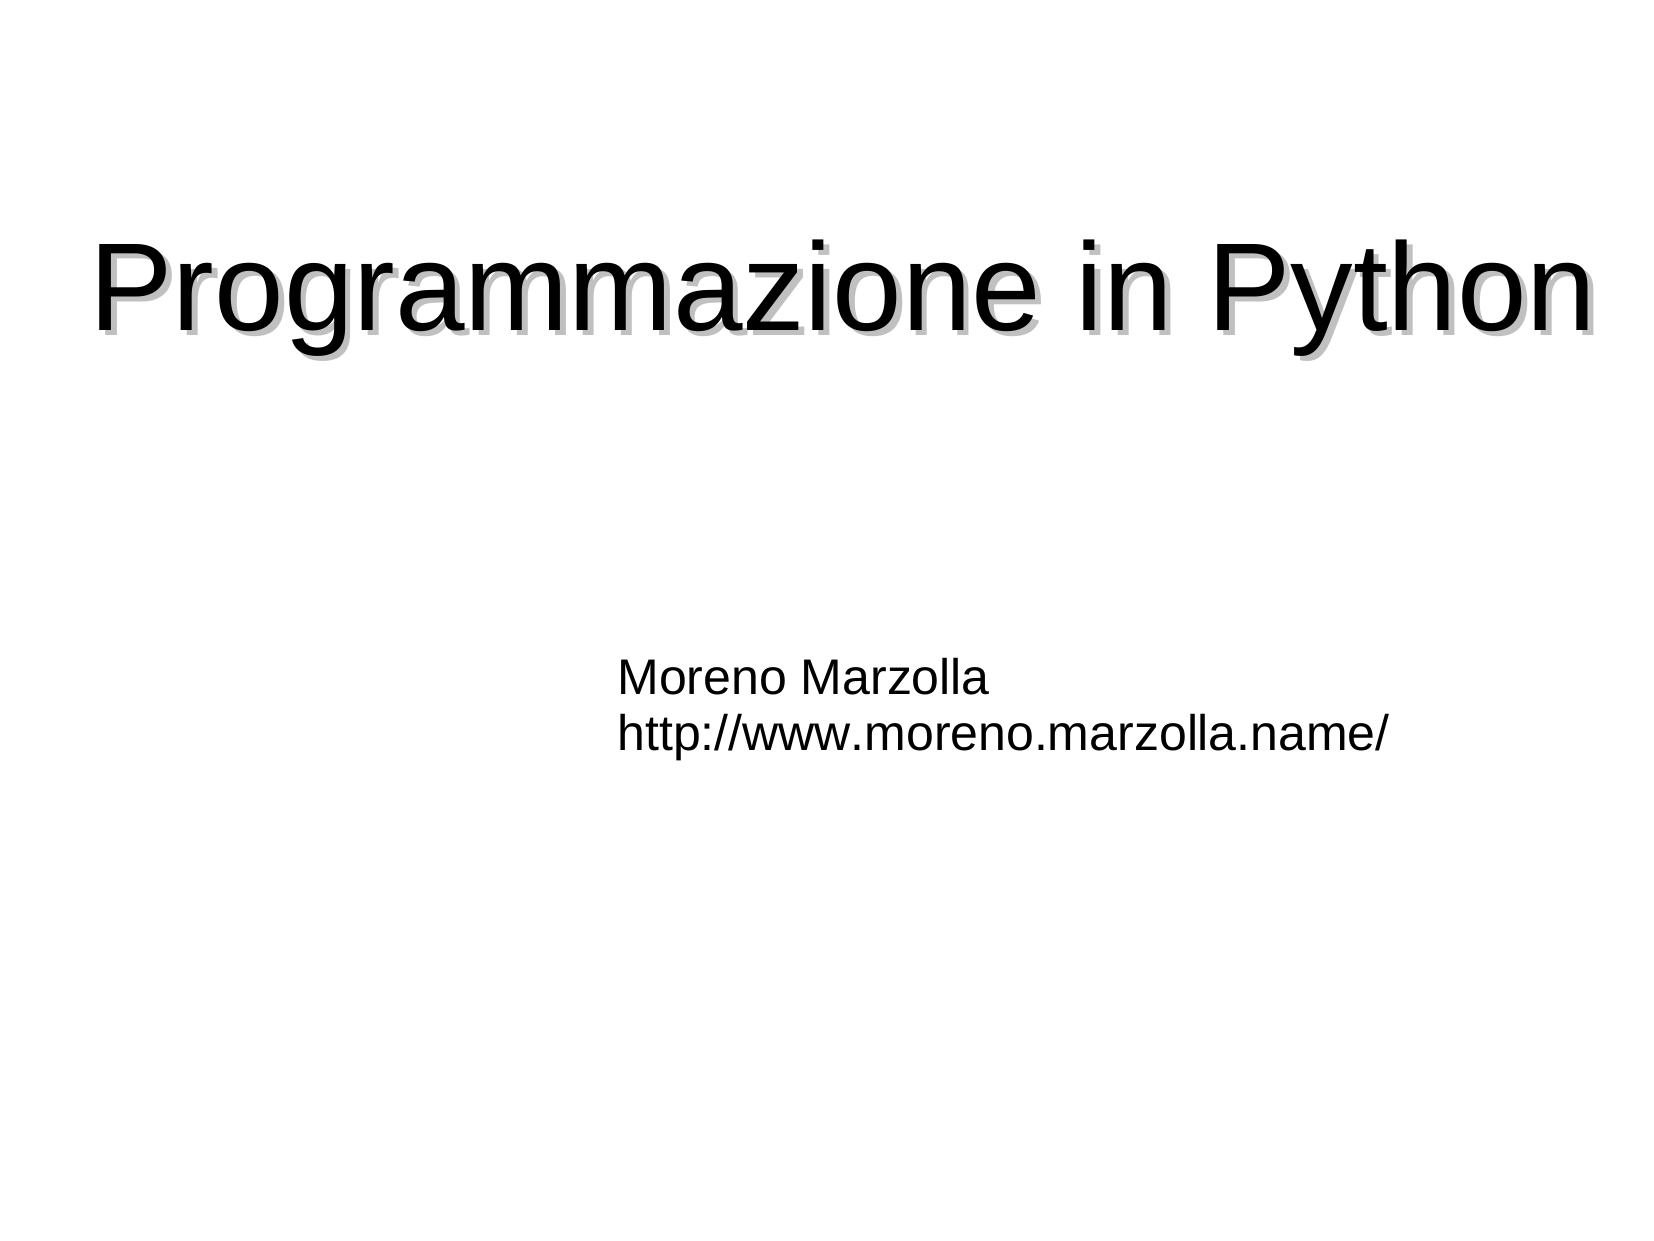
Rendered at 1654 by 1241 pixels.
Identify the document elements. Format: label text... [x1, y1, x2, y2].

text_box Programmazione in Python [75, 147, 1613, 426]
text_box Moreno Marzolla http://www.moreno.marzolla.name/ [617, 649, 1391, 988]
